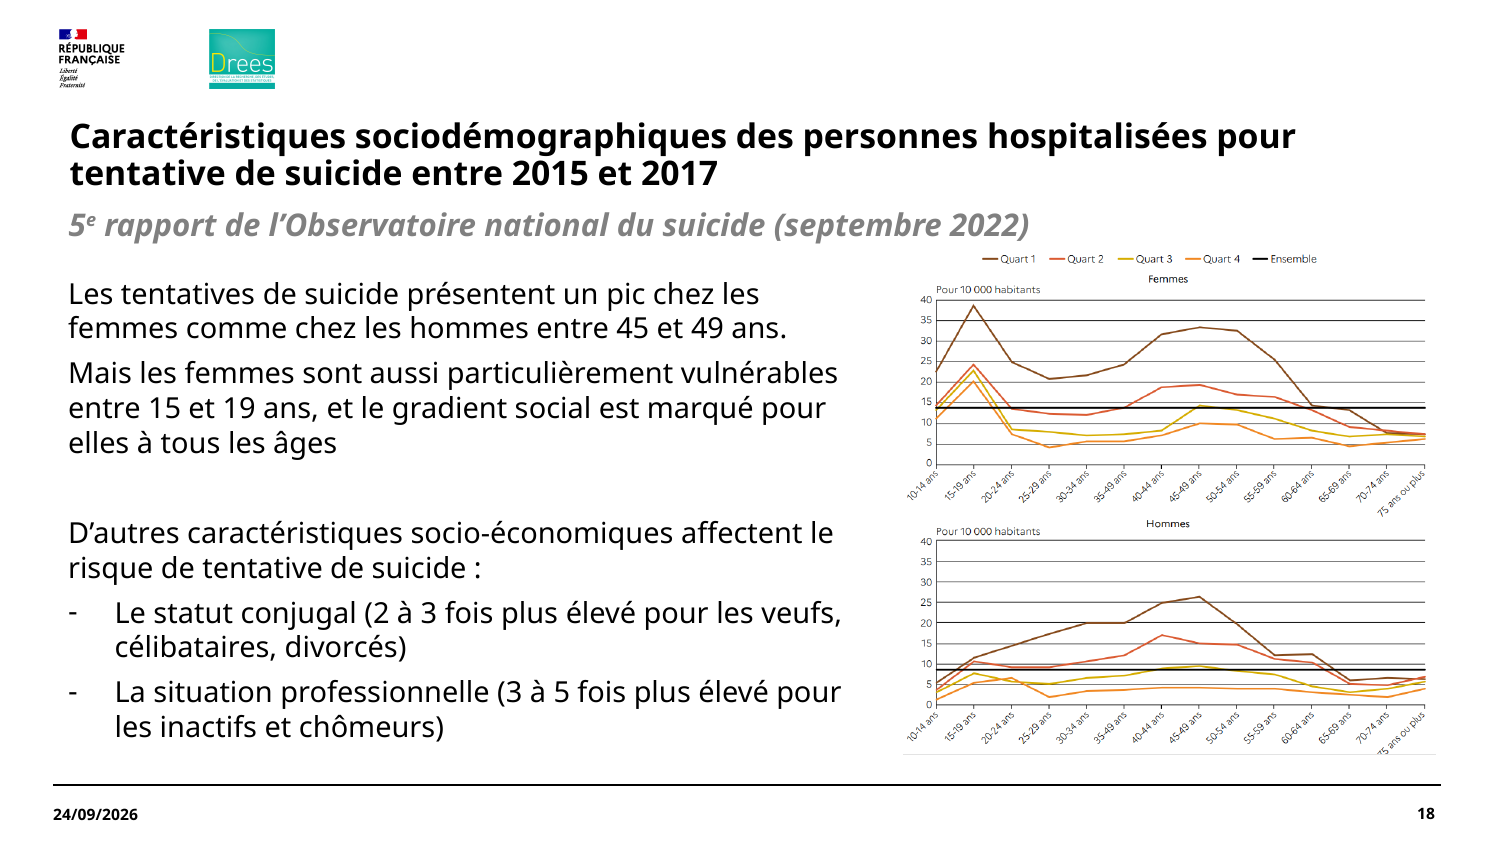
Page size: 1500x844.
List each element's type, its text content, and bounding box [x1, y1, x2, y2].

slide_number 25/11/2024 [53, 787, 246, 844]
picture [903, 249, 1436, 755]
picture [209, 29, 275, 89]
list Les tentatives de suicide présentent un pic chez les femmes comme chez les hommes entre 45 et 49 ans. Mais les femmes sont aussi particulièrement vulnérables entre 15 et 19 ans, et le gradient social est marqué pour elles à tous les âges D’autres caractéristiques socio-économiques affectent le risque de tentative de suicide : Le statut conjugal (2 à 3 fois plus élevé pour les veufs, célibataires, divorcés) La situation professionnelle (3 à 5 fois plus élevé pour les inactifs et chômeurs) [53, 275, 869, 748]
title Caractéristiques sociodémographiques des personnes hospitalisées pour tentative de suicide entre 2015 et 2017 [53, 112, 1436, 201]
list 5e rapport de l’Observatoire national du suicide (septembre 2022) [53, 204, 1436, 245]
picture [47, 17, 136, 107]
